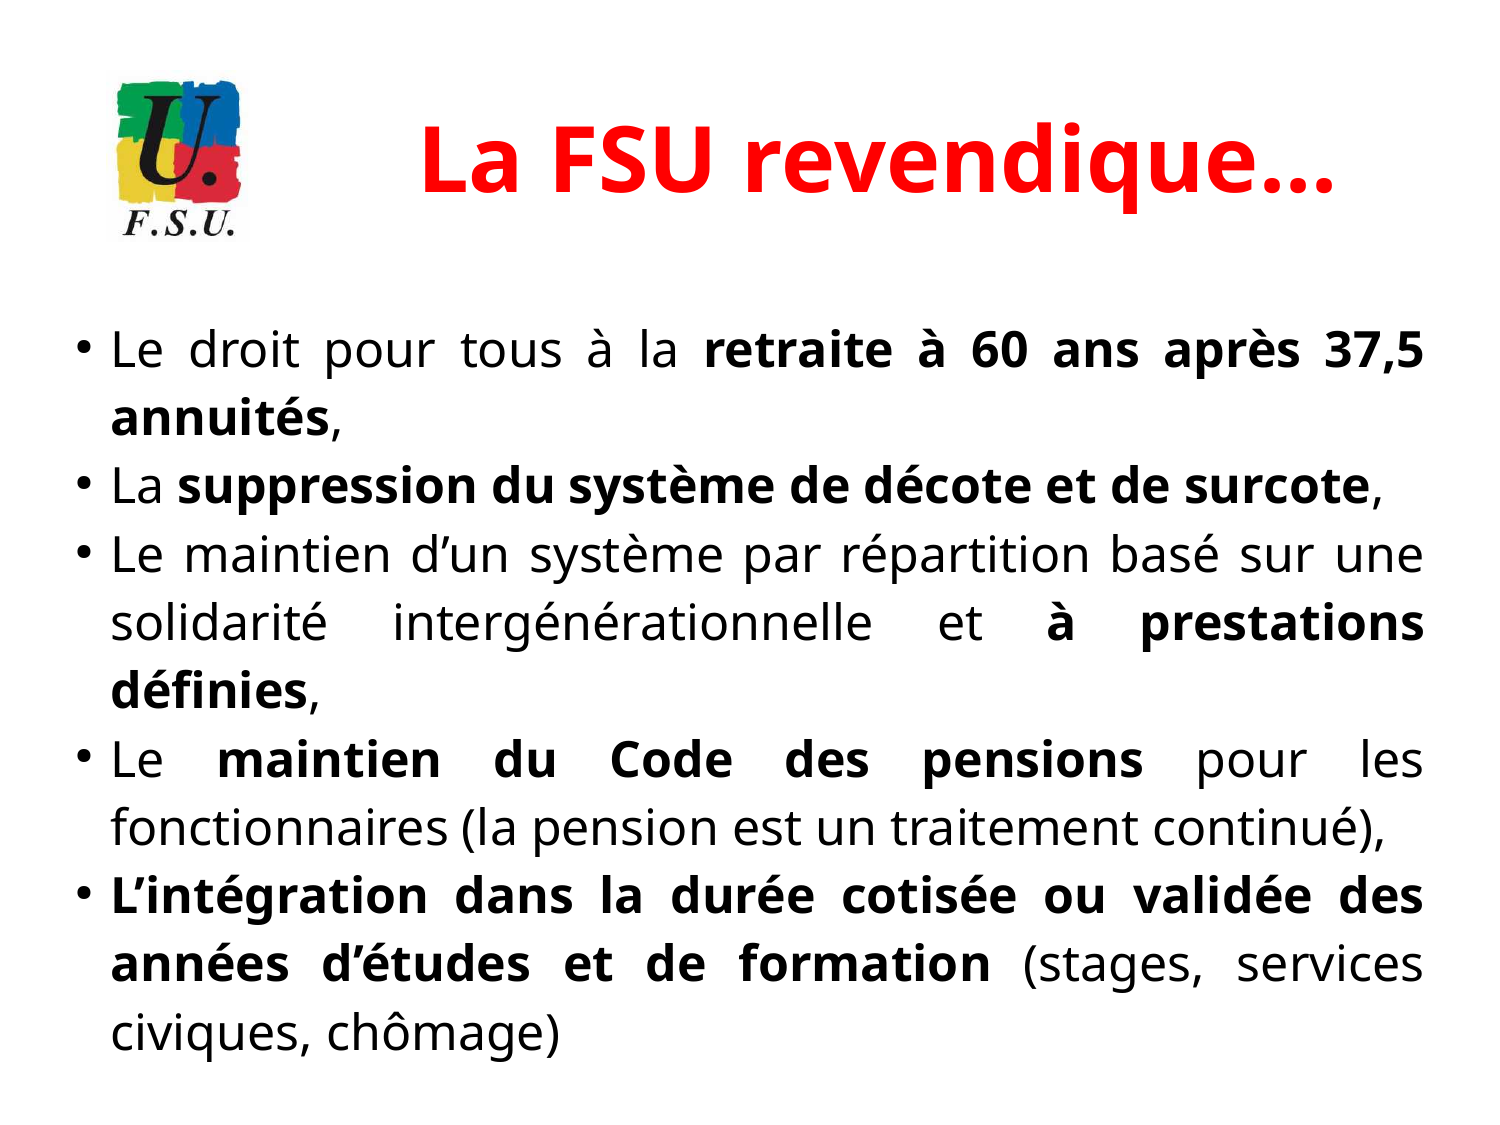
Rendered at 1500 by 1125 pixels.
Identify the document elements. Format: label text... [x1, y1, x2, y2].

subtitle Le droit pour tous à la retraite à 60 ans après 37,5 annuités, La suppression du système de décote et de surcote, Le maintien d’un système par répartition basé sur une solidarité intergénérationnelle et à prestations définies, Le maintien du Code des pensions pour les fonctionnaires (la pension est un traitement continué), L’intégration dans la durée cotisée ou validée des années d’études et de formation (stages, services civiques, chômage) [75, 307, 1425, 1072]
title La FSU revendique... [307, 62, 1449, 251]
picture [106, 70, 250, 242]
